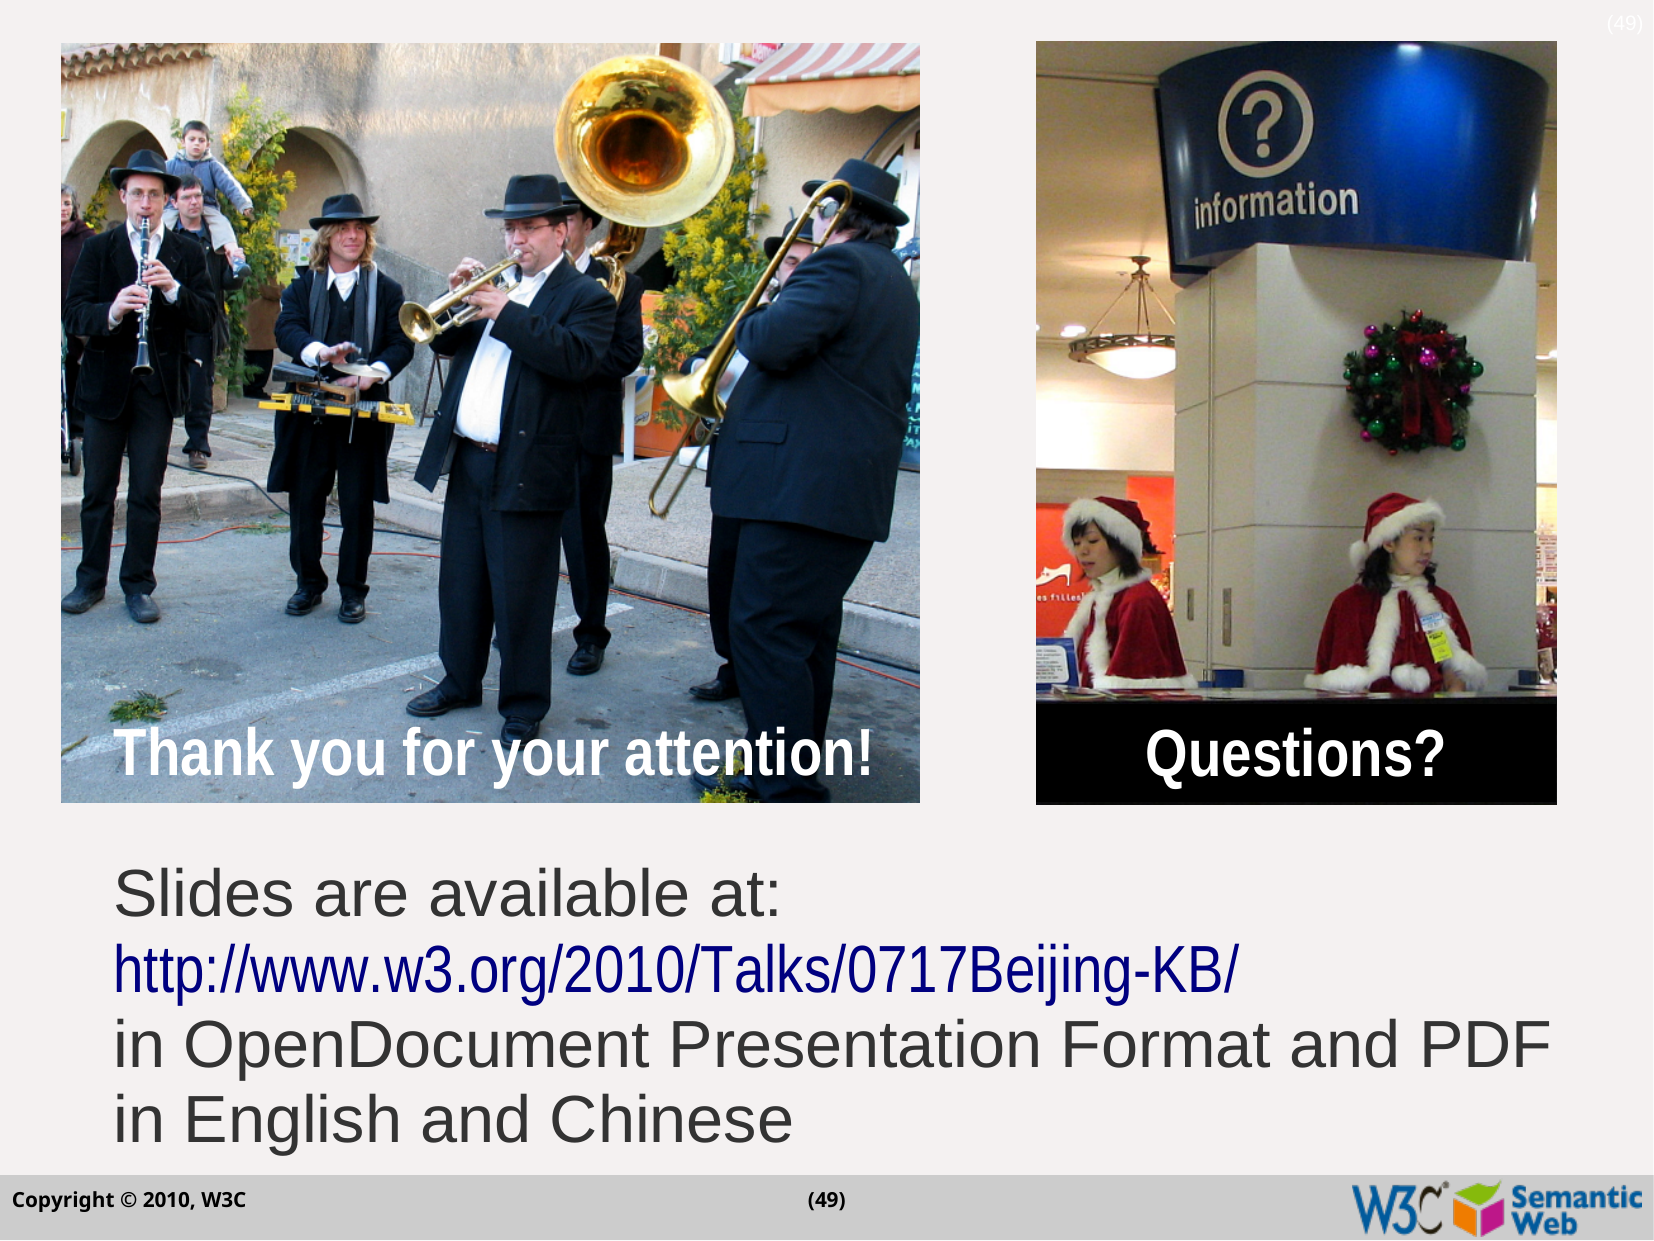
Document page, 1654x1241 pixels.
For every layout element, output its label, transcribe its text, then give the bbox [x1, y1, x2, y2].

picture [61, 43, 920, 803]
list Questions? [1041, 713, 1550, 791]
text_box Thank you for your attention! [80, 713, 892, 790]
picture [1036, 41, 1557, 805]
list Slides are available at: http://www.w3.org/2010/Talks/0717Beijing-KB/ in OpenDocument Presentation Format and PDF in English and Chinese [42, 855, 1638, 1156]
picture [1352, 1178, 1642, 1237]
text_box [1036, 704, 1556, 802]
